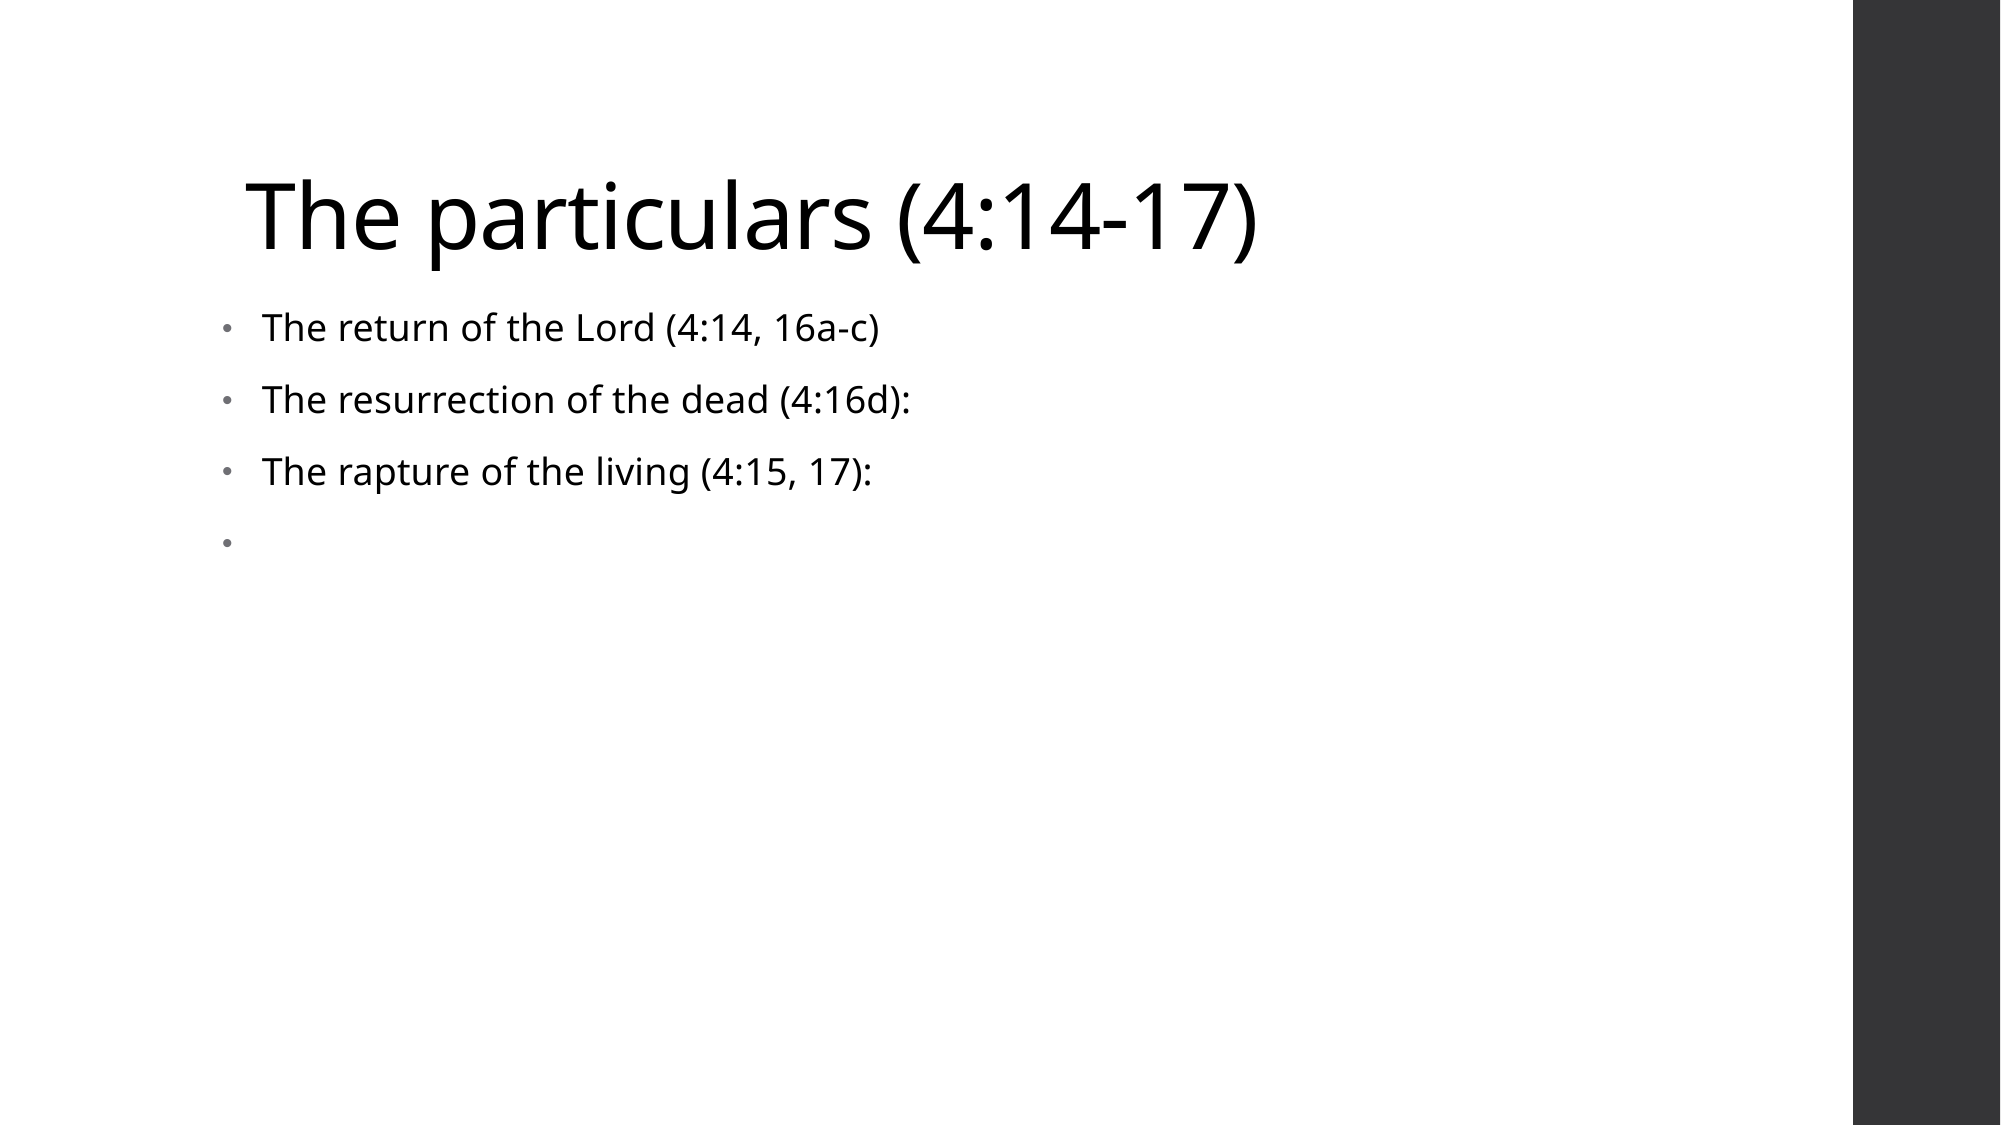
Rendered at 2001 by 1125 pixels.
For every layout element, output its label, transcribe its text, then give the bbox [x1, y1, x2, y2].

title The particulars (4:14-17) [206, 60, 1797, 278]
list The return of the Lord (4:14, 16a-c) The resurrection of the dead (4:16d): The rapture of the living (4:15, 17): [206, 299, 1617, 1014]
